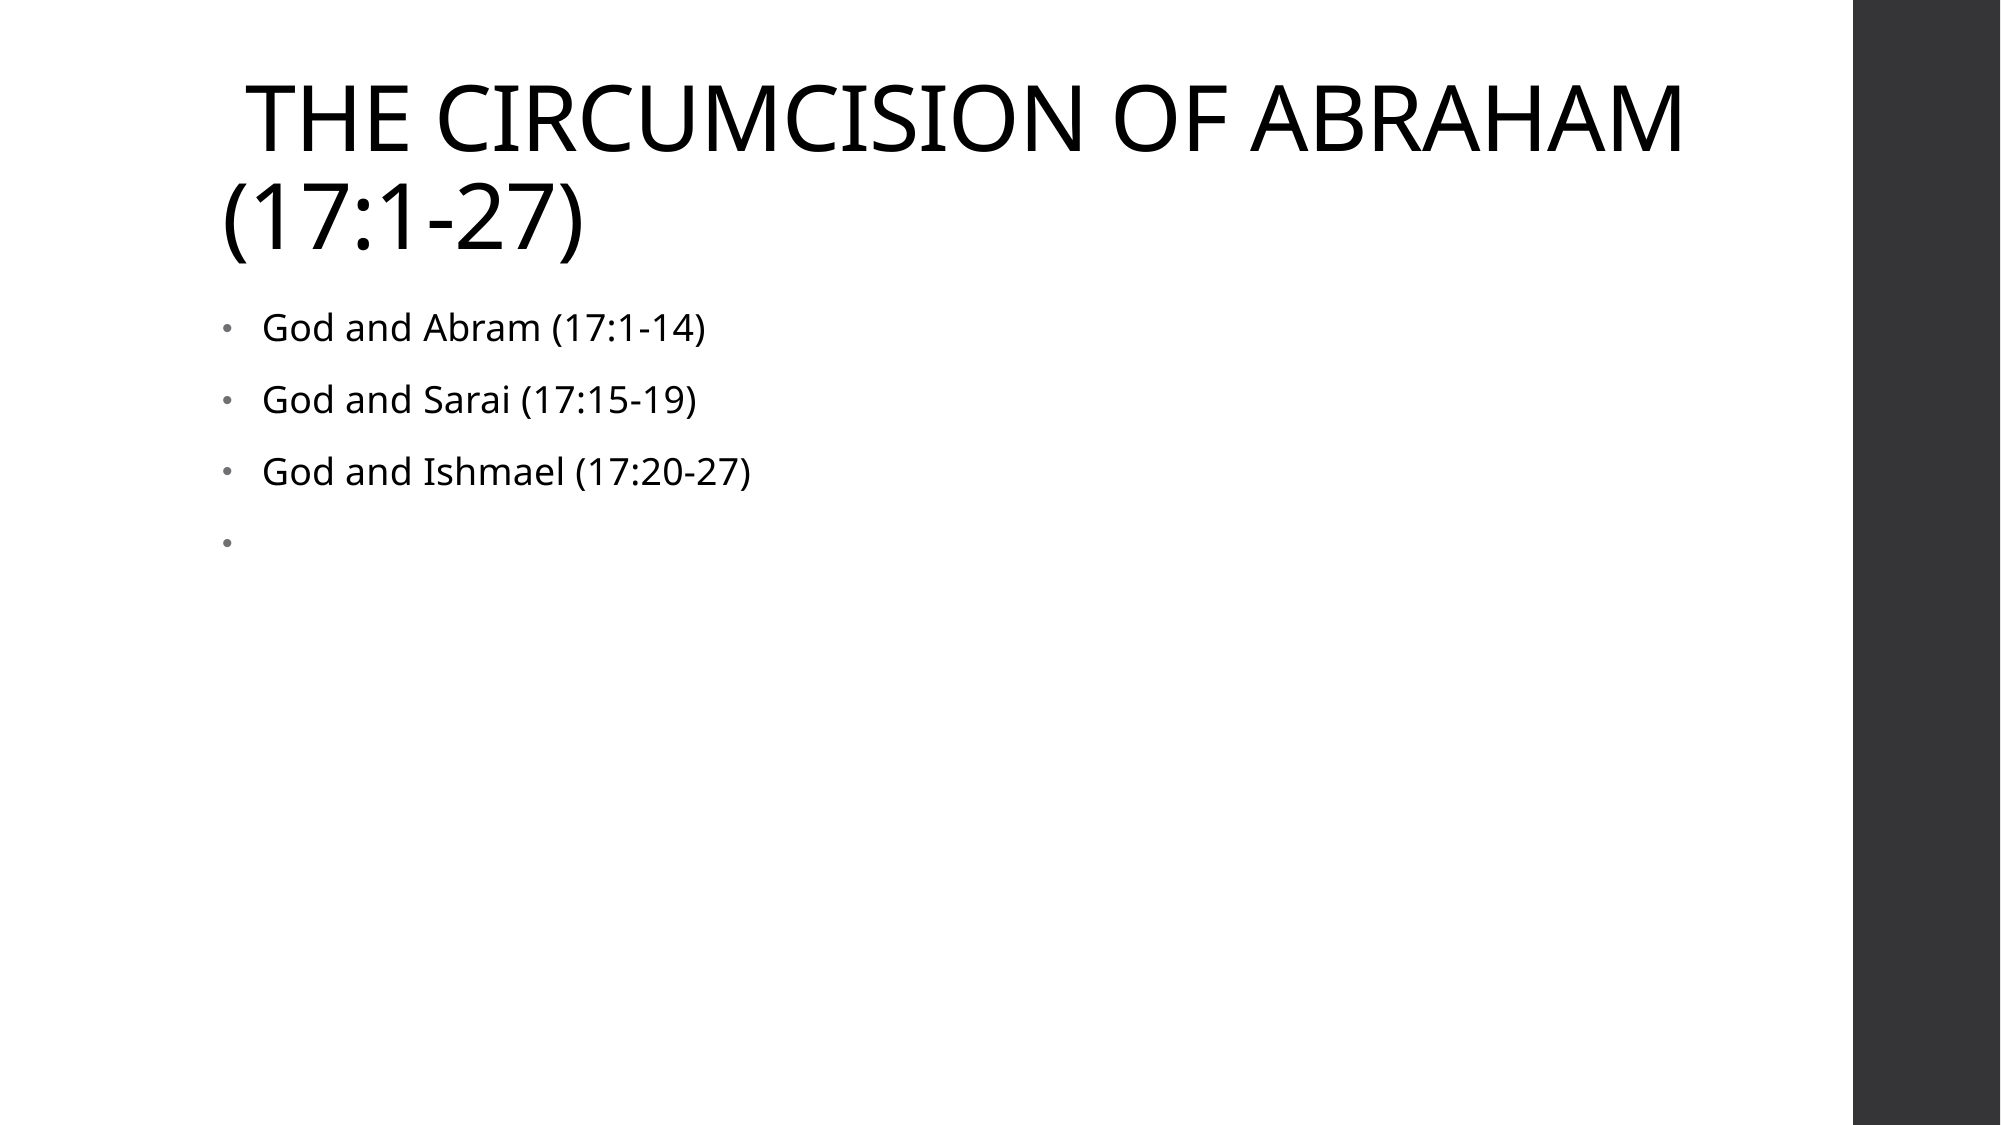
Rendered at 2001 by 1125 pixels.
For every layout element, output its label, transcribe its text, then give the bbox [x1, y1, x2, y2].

list God and Abram (17:1-14) God and Sarai (17:15-19) God and Ishmael (17:20-27) [206, 299, 1617, 1014]
title THE CIRCUMCISION OF ABRAHAM (17:1-27) [206, 60, 1797, 278]
